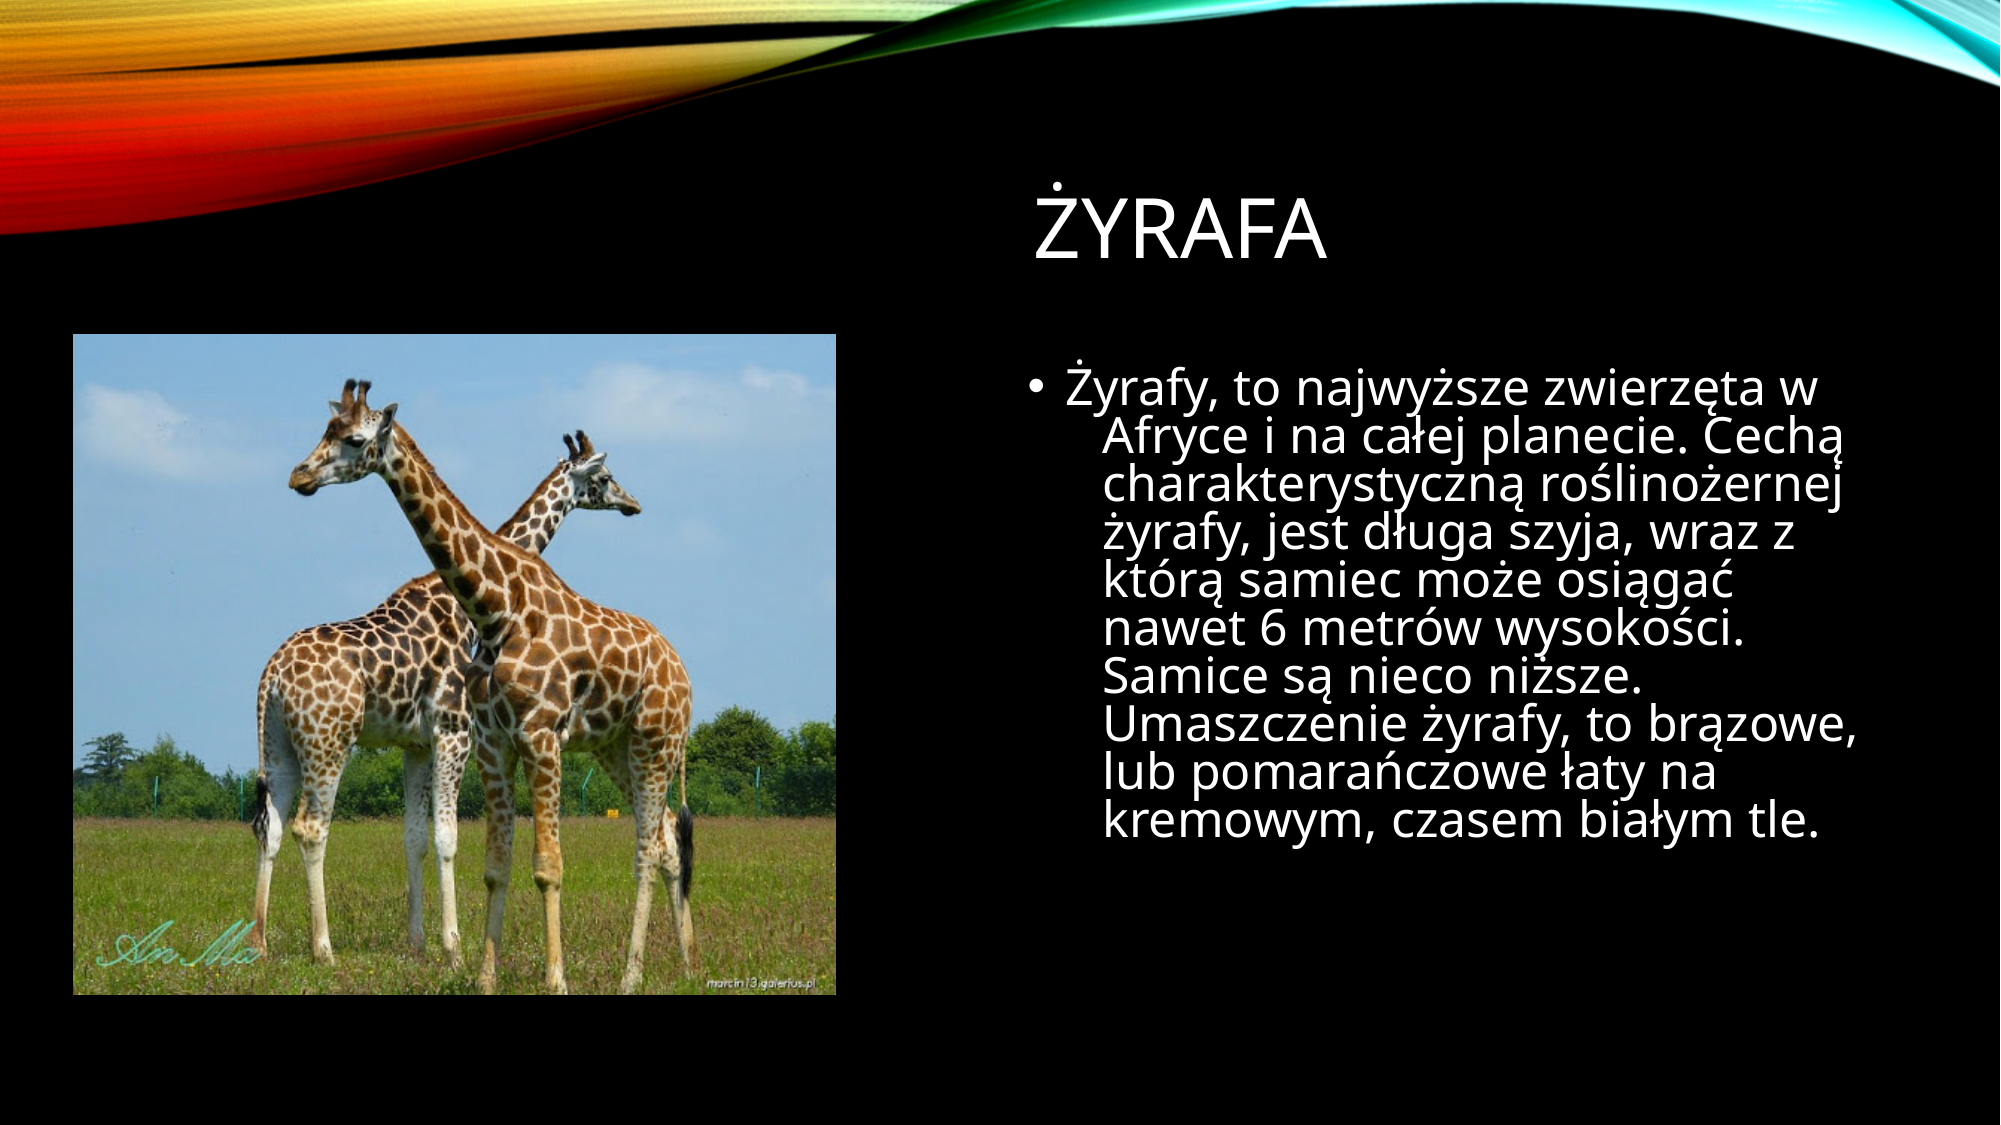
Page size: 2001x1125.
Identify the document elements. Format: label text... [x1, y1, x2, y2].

title żyrafa [474, 125, 1888, 338]
picture [73, 334, 836, 995]
list Żyrafy, to najwyższe zwierzęta w Afryce i na całej planecie. Cechą charakterystyczną roślinożernej żyrafy, jest długa szyja, wraz z którą samiec może osiągać nawet 6 metrów wysokości. Samice są nieco niższe. Umaszczenie żyrafy, to brązowe, lub pomarańczowe łaty na kremowym, czasem białym tle. [1012, 360, 1888, 1021]
